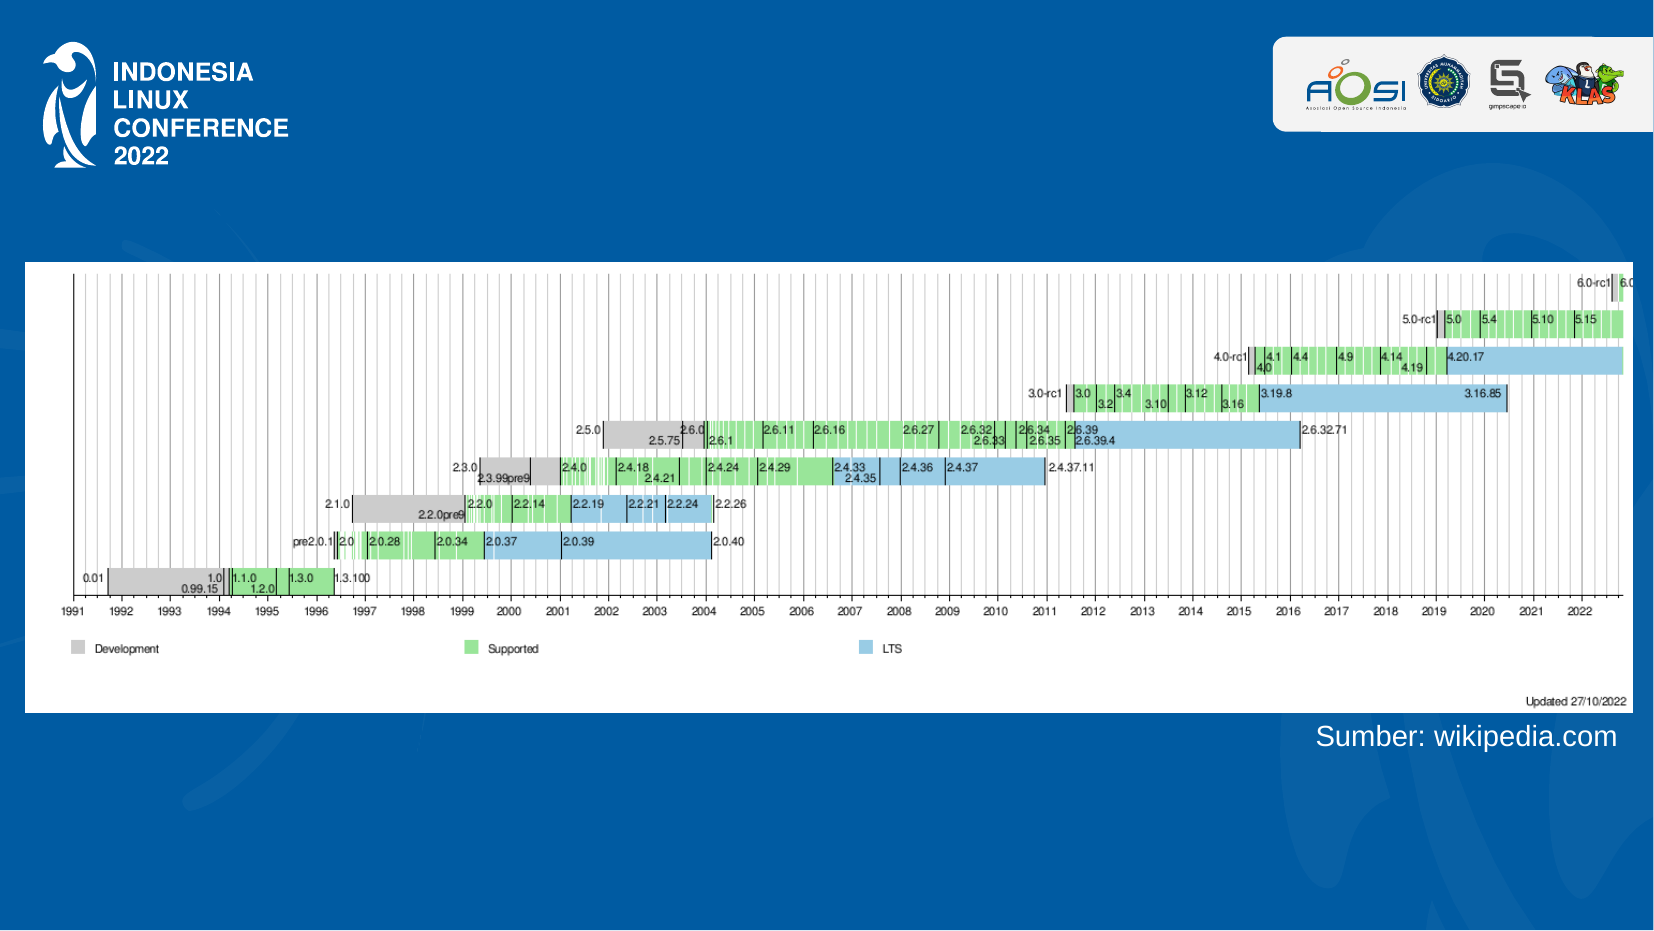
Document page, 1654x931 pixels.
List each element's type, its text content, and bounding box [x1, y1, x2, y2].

picture [1417, 54, 1471, 108]
picture [25, 262, 1633, 713]
picture [1545, 62, 1624, 105]
text_box Sumber: wikipedia.com [1300, 713, 1633, 761]
